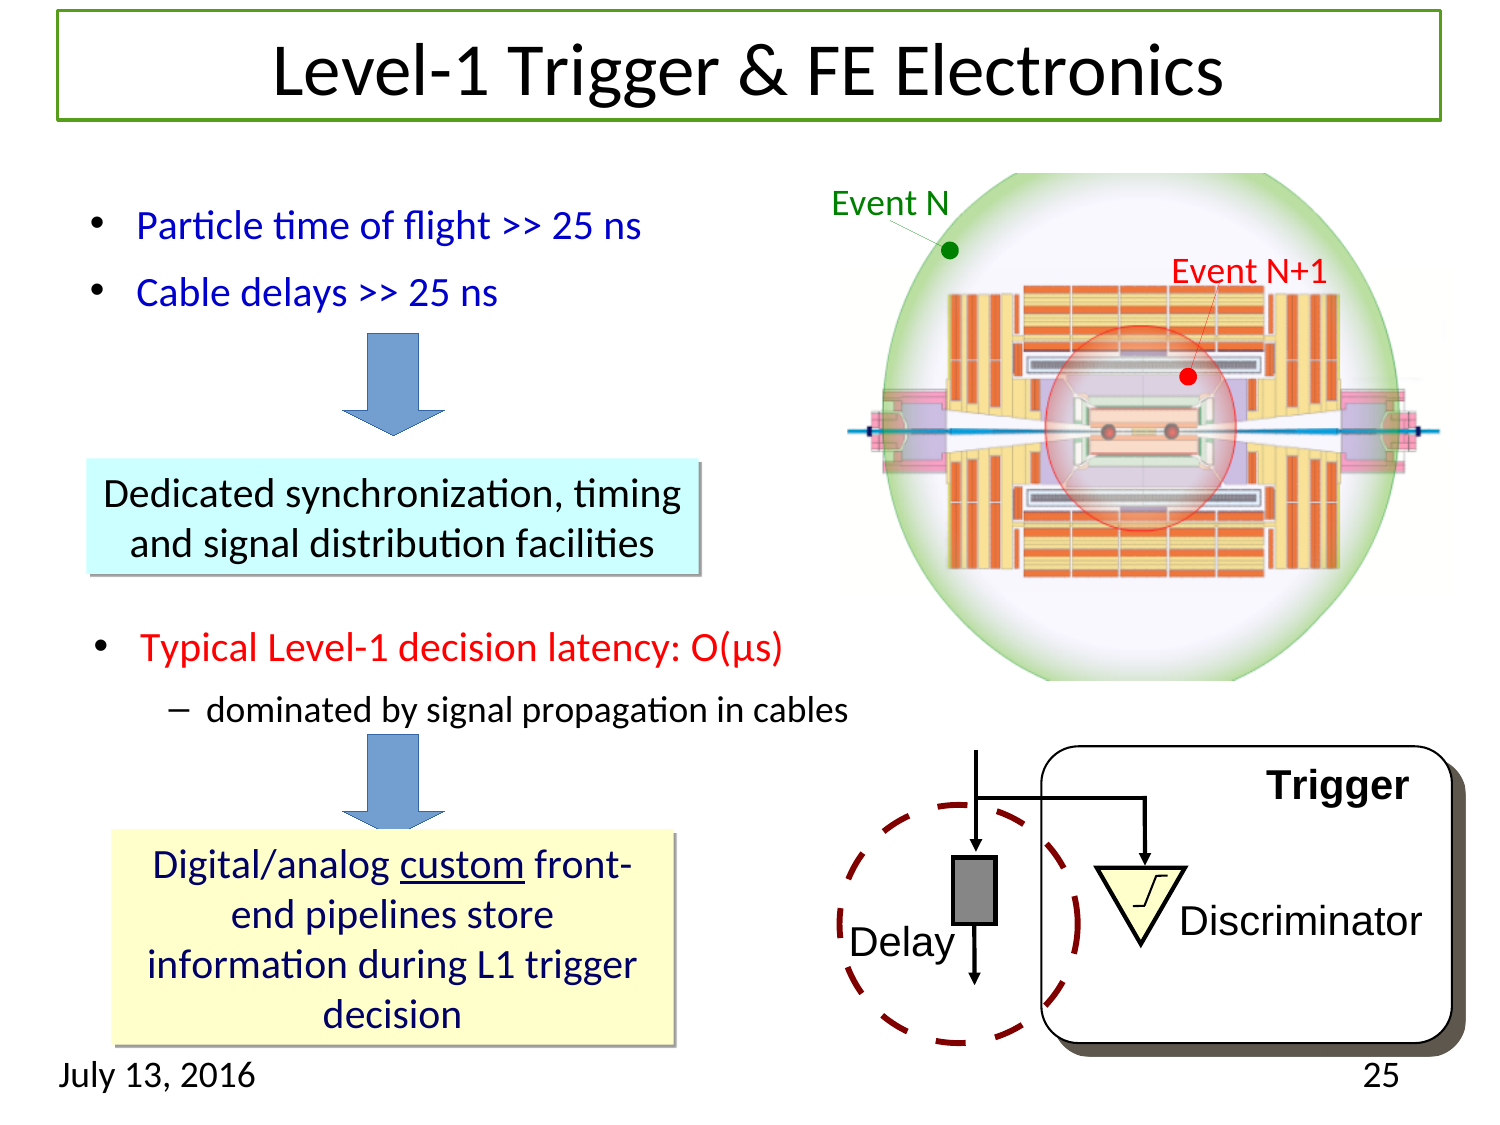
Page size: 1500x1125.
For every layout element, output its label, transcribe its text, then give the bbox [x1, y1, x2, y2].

text_box Dedicated synchronization, timing and signal distribution facilities [86, 458, 699, 574]
title Level-1 Trigger & FE Electronics [57, 10, 1441, 121]
text_box [342, 734, 445, 829]
text_box [1041, 746, 1452, 1044]
text_box Trigger [1251, 750, 1426, 816]
text_box Delay [833, 907, 971, 973]
text_box [953, 857, 996, 924]
text_box [342, 333, 445, 436]
picture [816, 173, 1463, 681]
text_box Event N+1 [1156, 238, 1361, 299]
text_box Event N [816, 170, 1021, 231]
text_box Digital/analog custom front-end pipelines store information during L1 trigger decision [111, 829, 674, 1045]
list Particle time of flight >> 25 ns Cable delays >> 25 ns [75, 189, 816, 326]
list Typical Level-1 decision latency: O(μs) dominated by signal propagation in cables [78, 612, 916, 749]
text_box Discriminator [1163, 885, 1439, 951]
